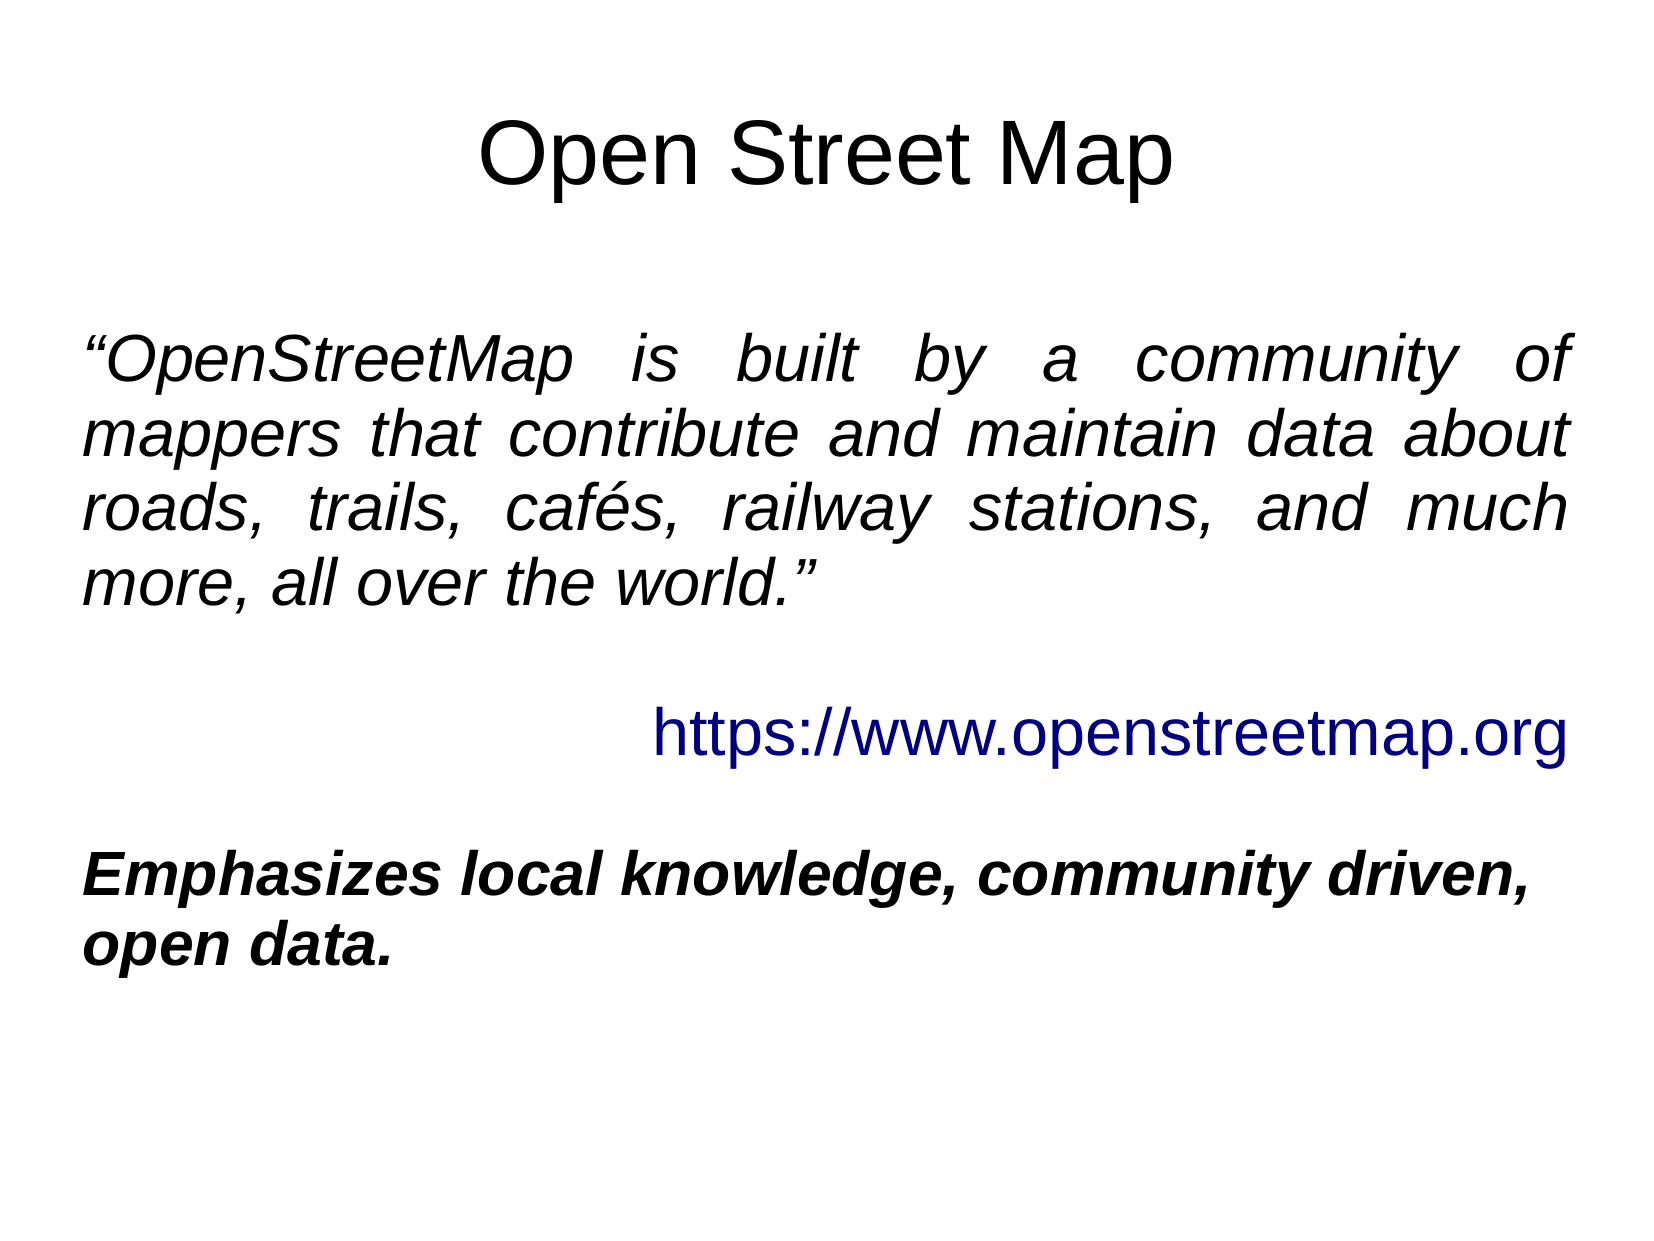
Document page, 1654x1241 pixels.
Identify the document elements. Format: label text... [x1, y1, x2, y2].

title Open Street Map [82, 49, 1571, 257]
subtitle “OpenStreetMap is built by a community of mappers that contribute and maintain data about roads, trails, cafés, railway stations, and much more, all over the world.” https://www.openstreetmap.org Emphasizes local knowledge, community driven, open data. [82, 290, 1571, 1010]
